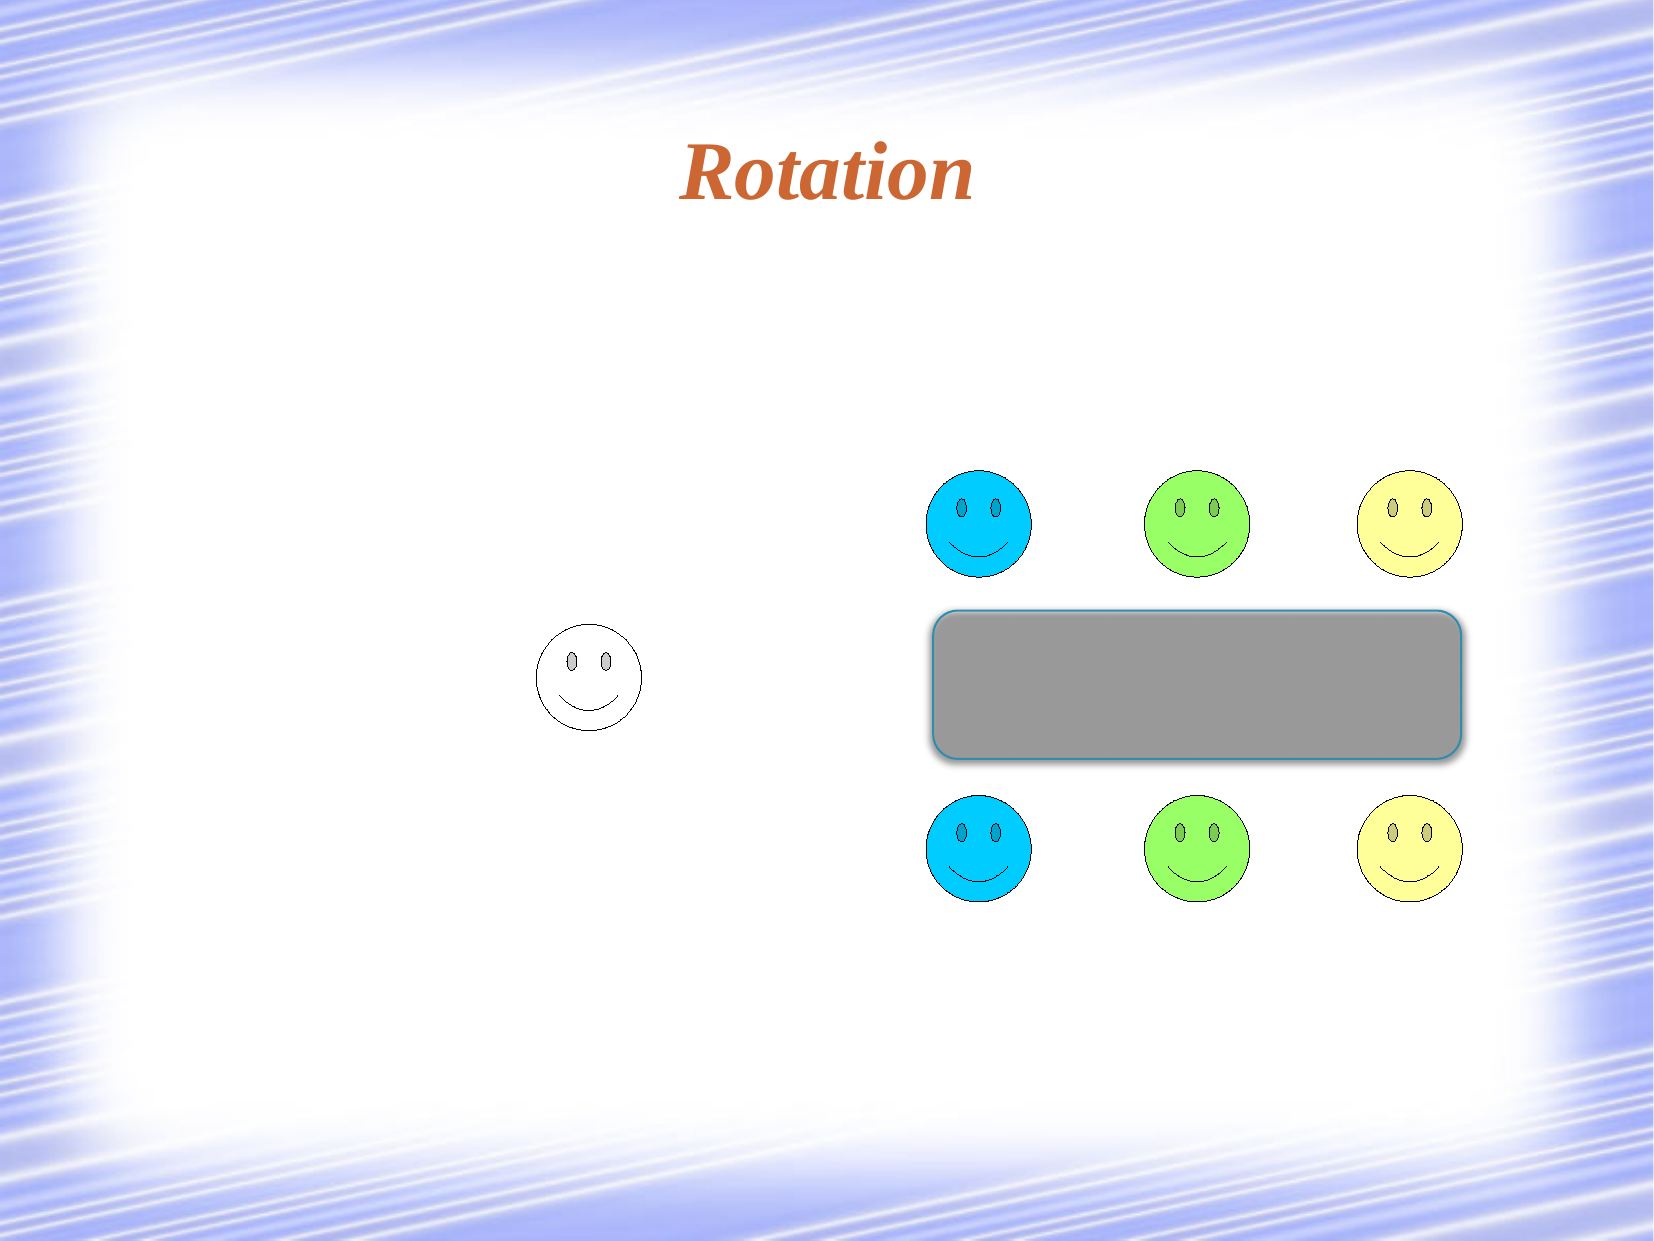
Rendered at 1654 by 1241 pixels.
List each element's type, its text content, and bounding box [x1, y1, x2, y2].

text_box [1357, 470, 1463, 578]
text_box [926, 795, 1032, 902]
picture [0, 0, 1654, 1241]
text_box [536, 624, 642, 731]
text_box [926, 470, 1032, 578]
text_box [1144, 795, 1250, 902]
title Rotation [121, 67, 1534, 275]
text_box [1144, 470, 1250, 578]
text_box [1357, 795, 1463, 902]
